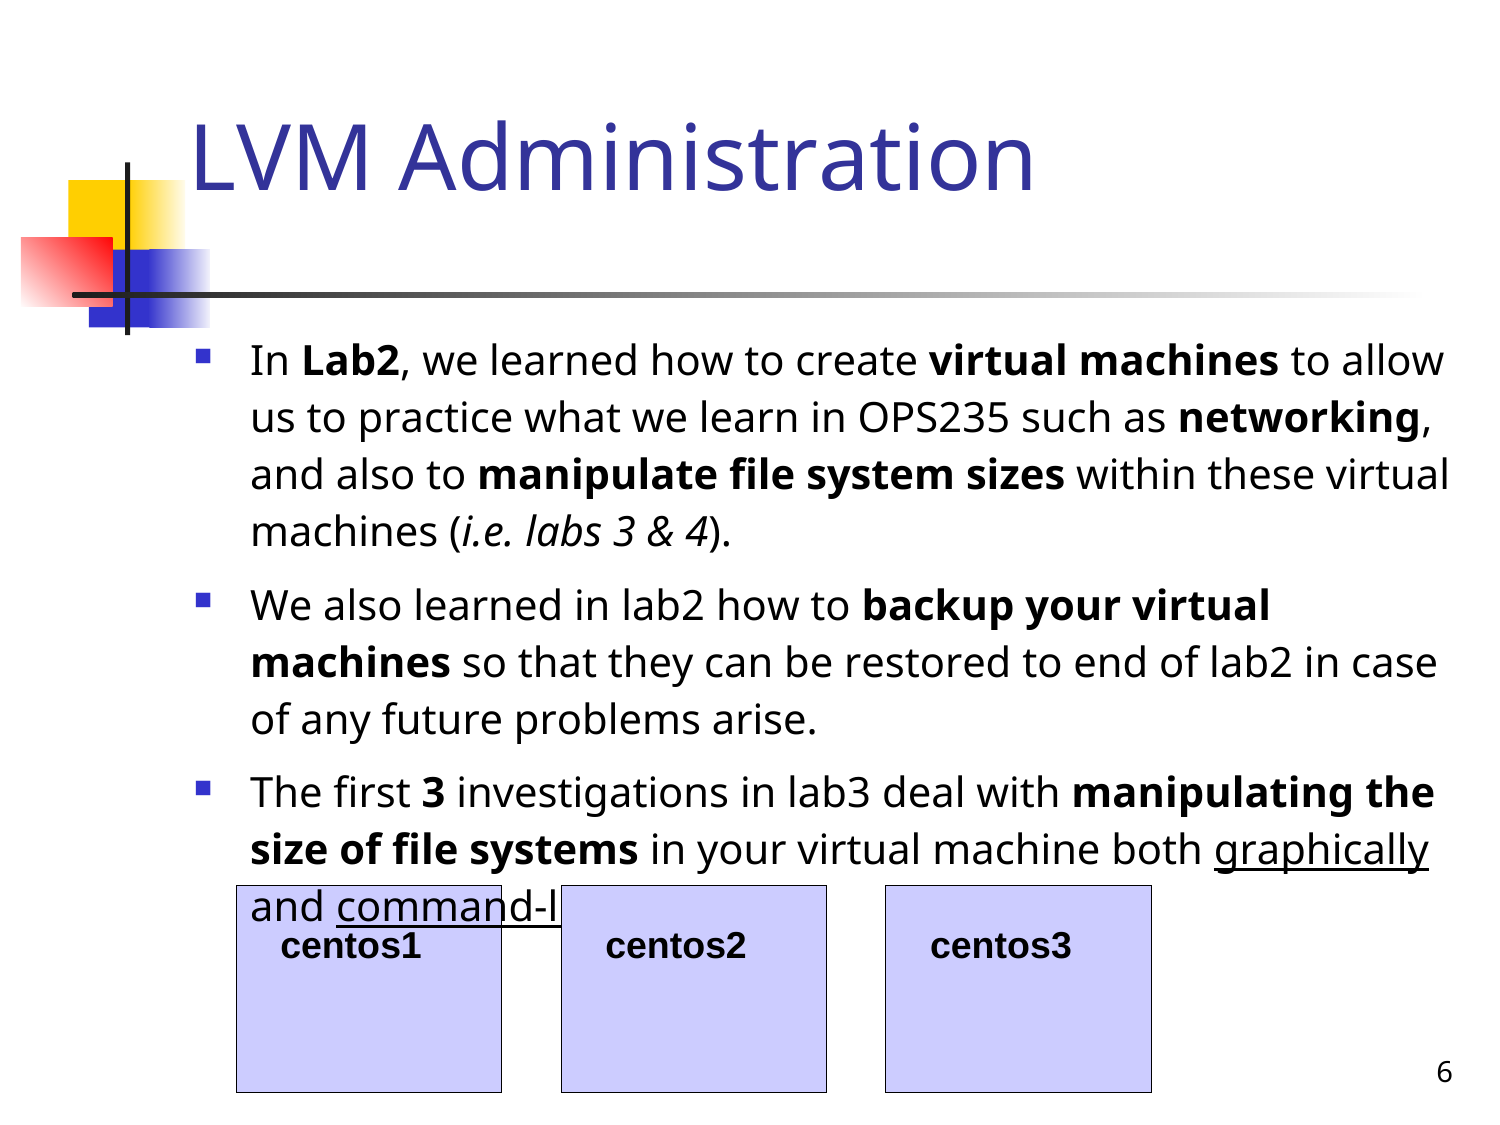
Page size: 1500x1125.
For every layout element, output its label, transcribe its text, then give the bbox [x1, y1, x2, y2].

text_box centos1 [265, 913, 473, 1063]
text_box [236, 1059, 502, 1093]
title LVM Administration [188, 42, 1468, 268]
text_box centos3 [915, 913, 1123, 1063]
text_box [885, 885, 1152, 1093]
text_box [561, 885, 827, 1093]
text_box centos2 [590, 913, 798, 1063]
list In Lab2, we learned how to create virtual machines to allow us to practice what we learn in OPS235 such as networking, and also to manipulate file system sizes within these virtual machines (i.e. labs 3 & 4). We also learned in lab2 how to backup your virtual machines so that they can be restored to end of lab2 in case of any future problems arise. The first 3 investigations in lab3 deal with manipulating the size of file systems in your virtual machine both graphically and command-line. [193, 331, 1469, 1059]
